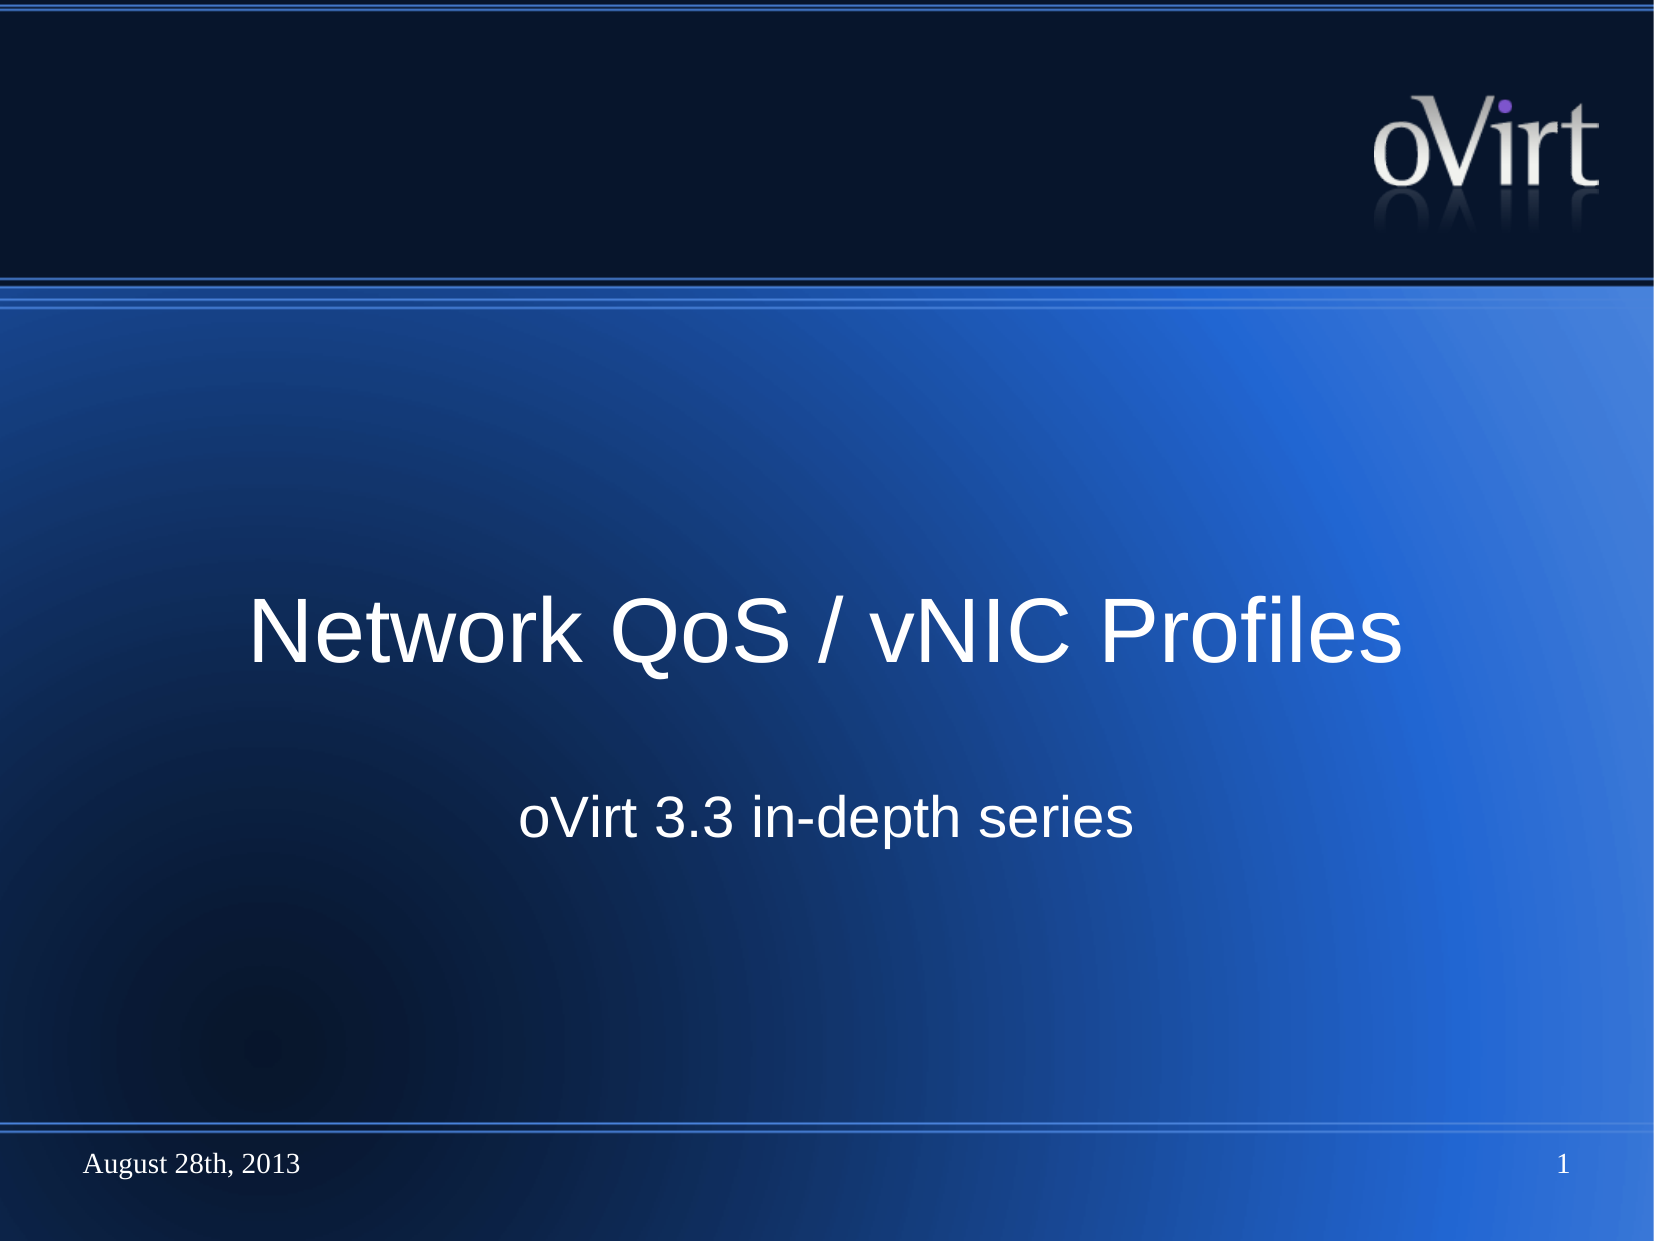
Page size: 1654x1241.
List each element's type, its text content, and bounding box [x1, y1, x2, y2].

picture [0, 0, 1654, 1241]
subtitle Network QoS / vNIC Profiles oVirt 3.3 in-depth series [82, 355, 1571, 1075]
